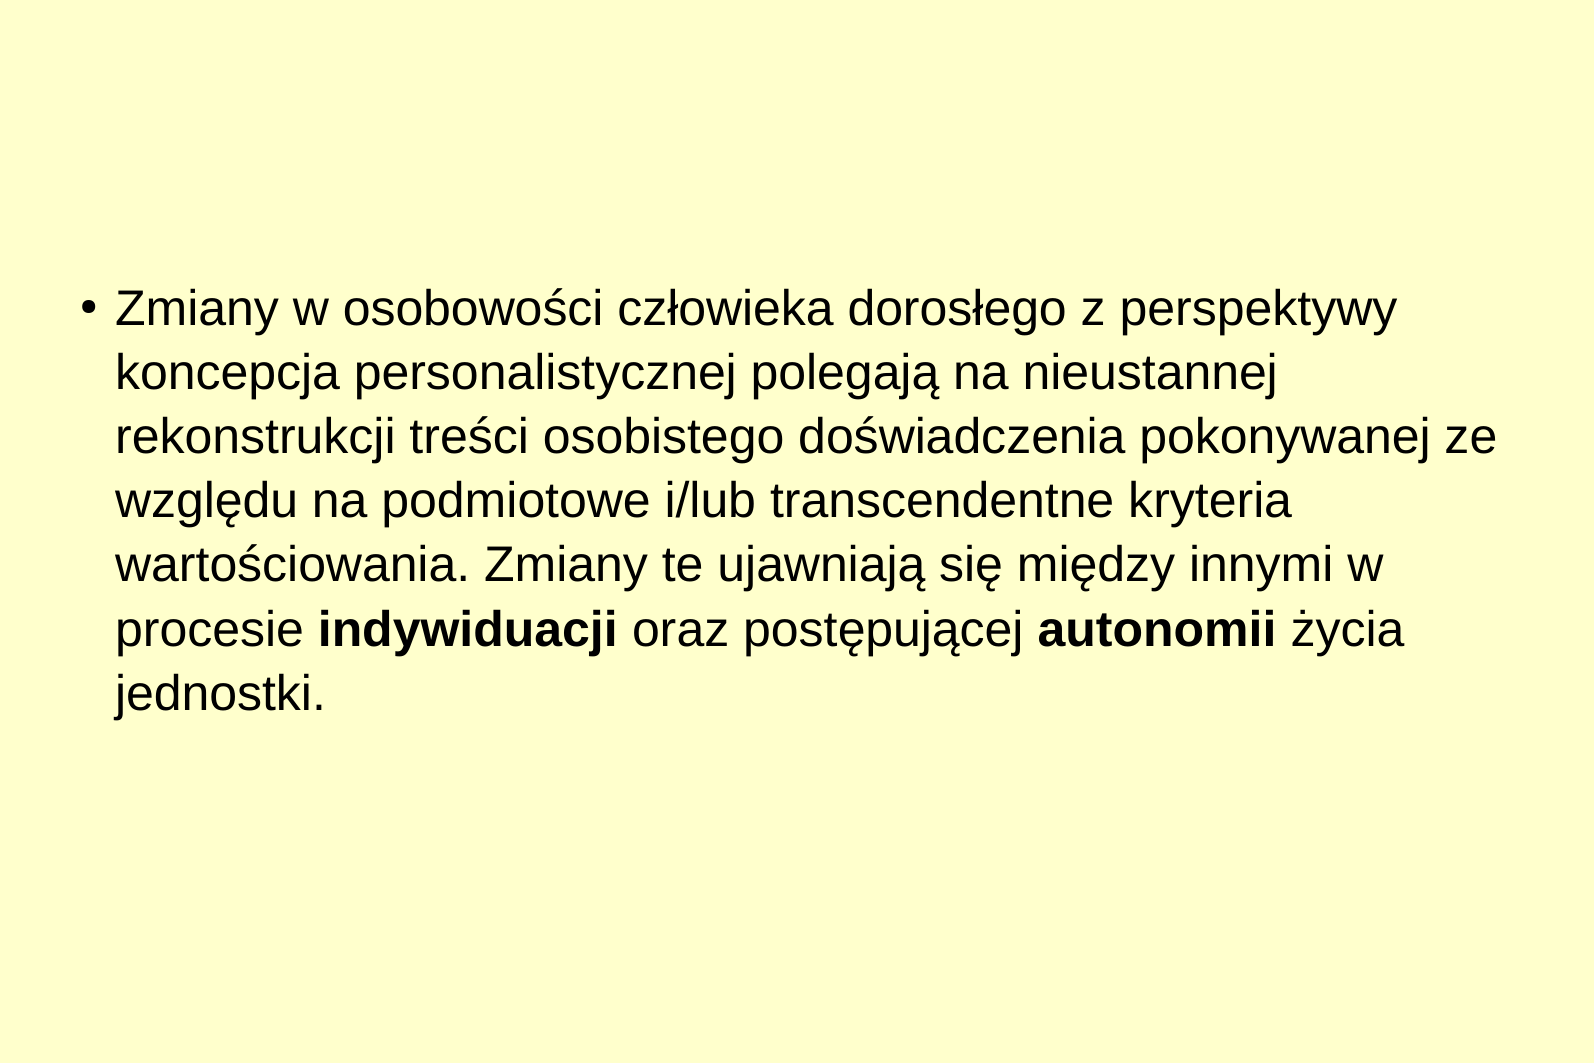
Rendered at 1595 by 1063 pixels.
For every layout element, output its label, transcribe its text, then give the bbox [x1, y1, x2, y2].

subtitle Zmiany w osobowości człowieka dorosłego z perspektywy koncepcja personalistycznej polegają na nieustannej rekonstrukcji treści osobistego doświadczenia pokonywanej ze względu na podmiotowe i/lub transcendentne kryteria wartościowania. Zmiany te ujawniają się między innymi w procesie indywiduacji oraz postępującej autonomii życia jednostki. [79, 0, 1515, 1016]
